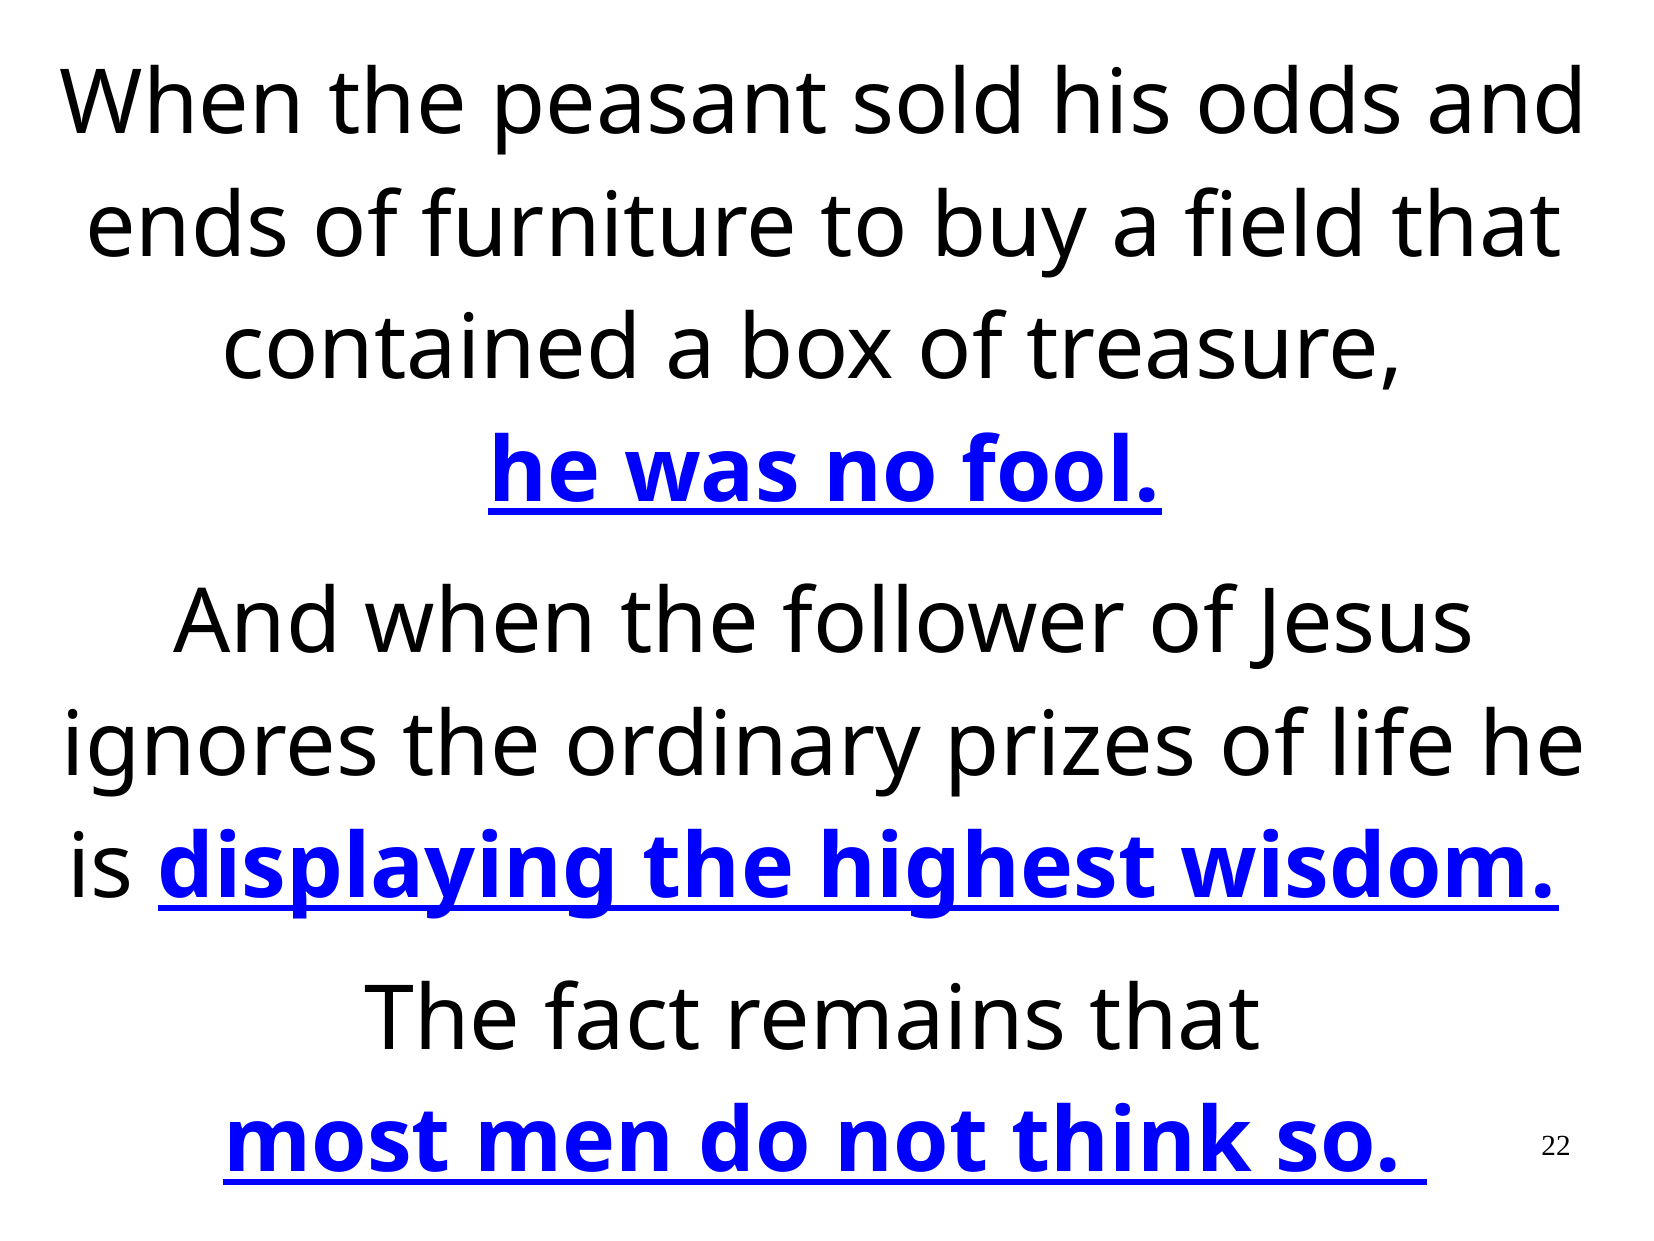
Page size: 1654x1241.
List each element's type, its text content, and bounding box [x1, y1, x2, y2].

list When the peasant sold his odds and ends of furniture to buy a field that contained a box of treasure, he was no fool. And when the follower of Jesus ignores the ordinary prizes of life he is displaying the highest wisdom. The fact remains that most men do not think so. [37, 37, 1613, 1201]
